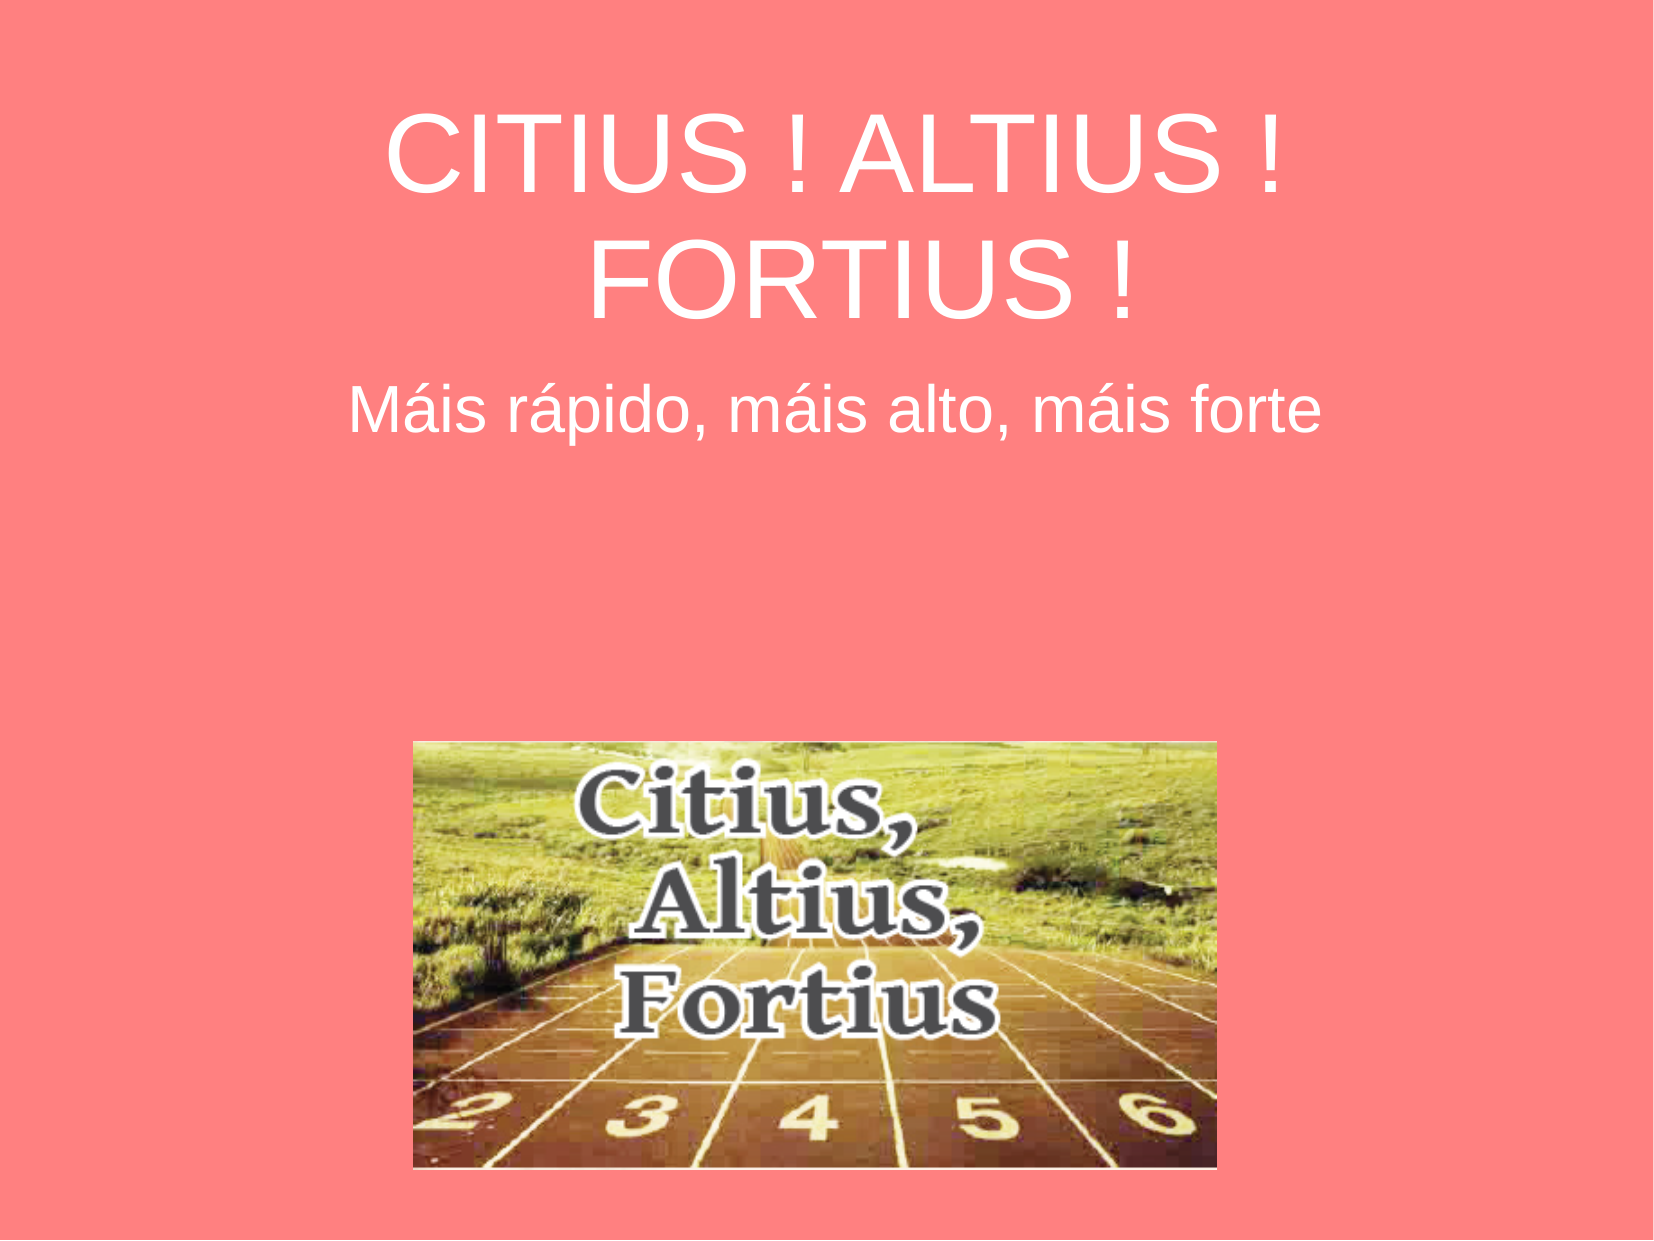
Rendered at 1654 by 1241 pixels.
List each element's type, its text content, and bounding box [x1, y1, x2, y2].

picture [413, 741, 1217, 1170]
list CITIUS ! ALTIUS ! FORTIUS ! Máis rápido, máis alto, máis forte [82, 91, 1571, 706]
